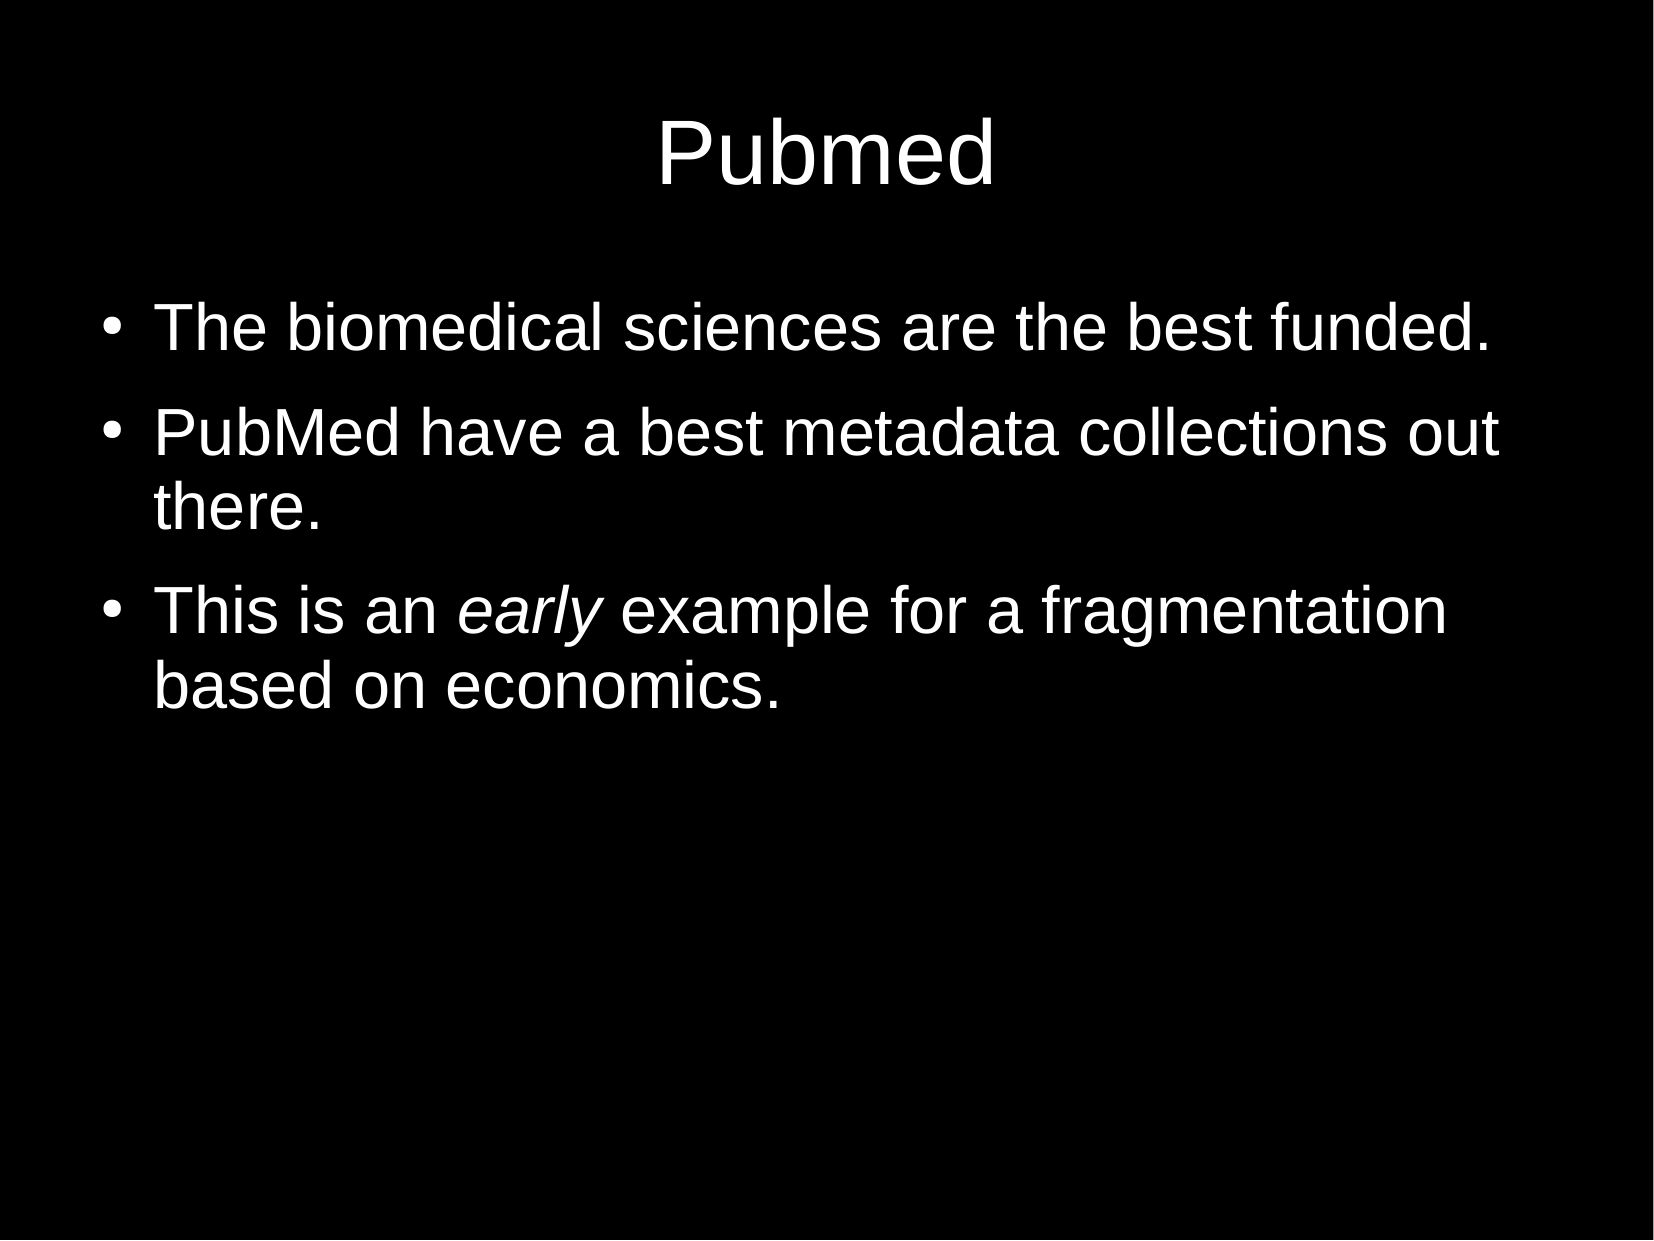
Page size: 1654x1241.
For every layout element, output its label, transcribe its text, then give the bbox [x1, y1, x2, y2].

title Pubmed [82, 49, 1571, 257]
list The biomedical sciences are the best funded. PubMed have a best metadata collections out there. This is an early example for a fragmentation based on economics. [82, 290, 1571, 1010]
